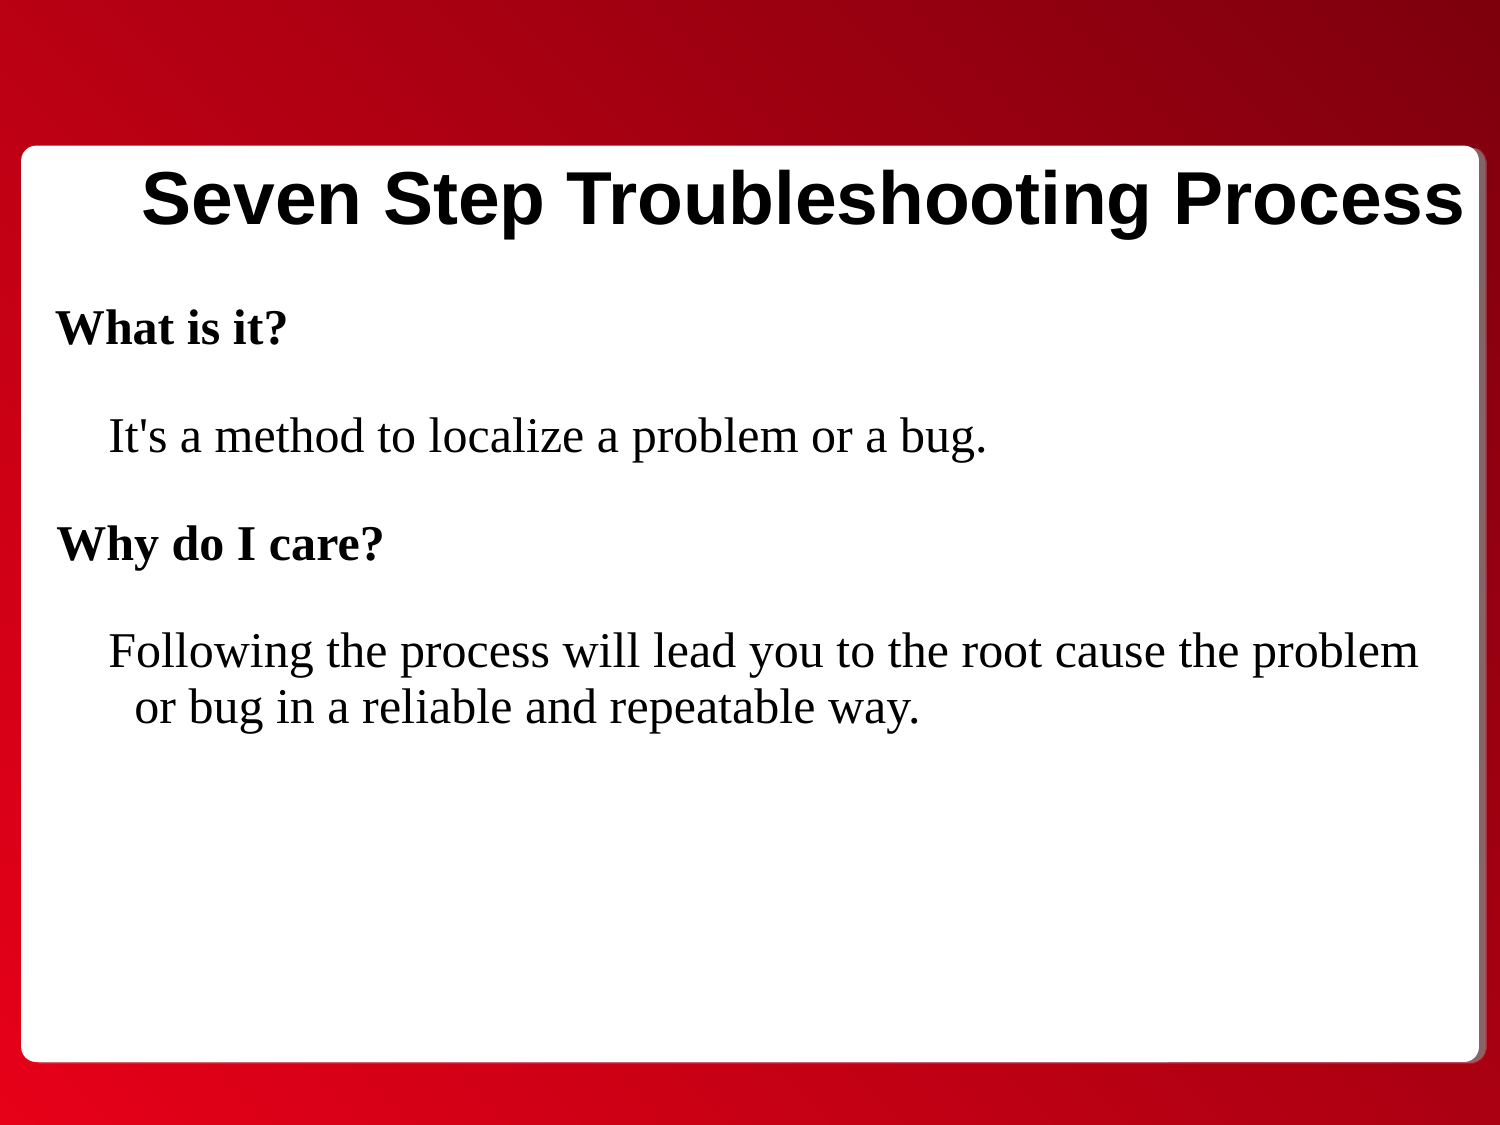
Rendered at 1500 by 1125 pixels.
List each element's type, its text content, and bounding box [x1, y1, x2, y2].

list What is it? It's a method to localize a problem or a bug. Why do I care? Following the process will lead you to the root cause the problem or bug in a reliable and repeatable way. [54, 299, 1426, 1051]
title Seven Step Troubleshooting Process [0, 162, 1500, 263]
